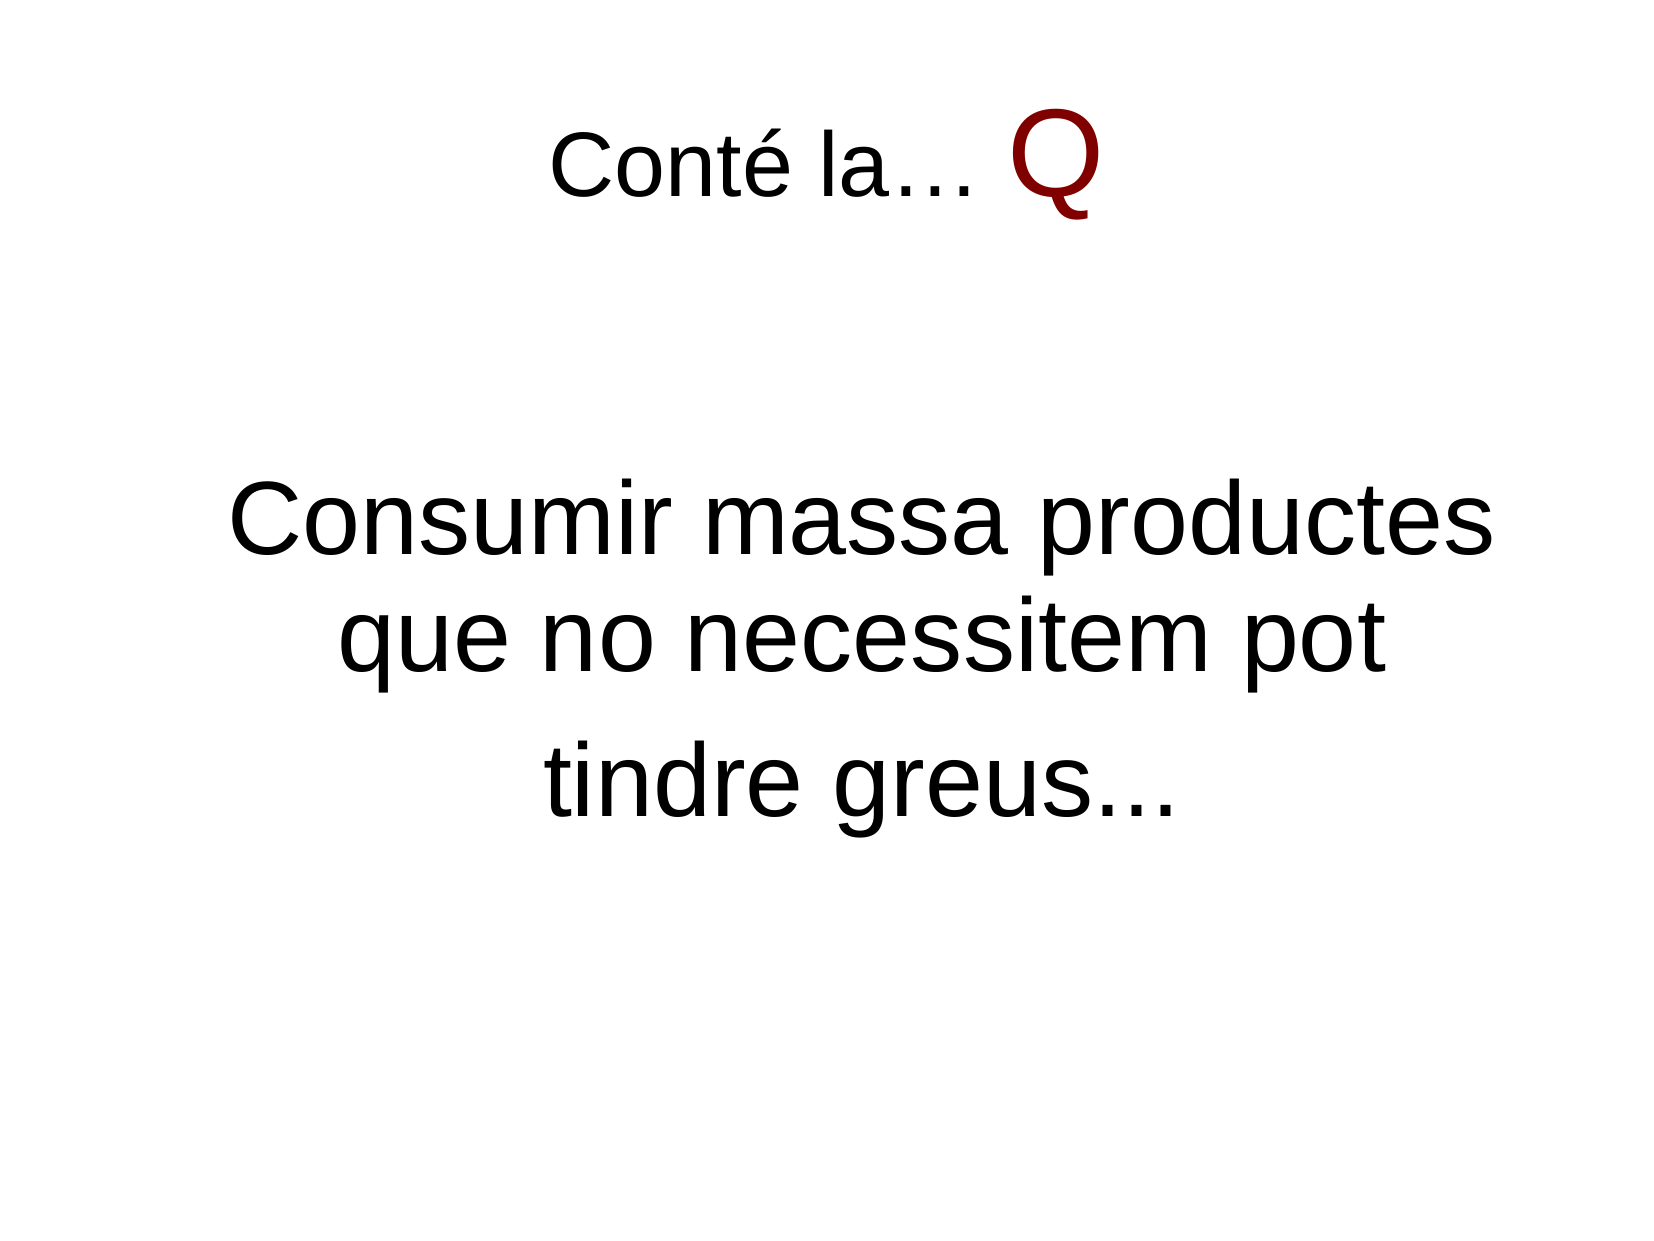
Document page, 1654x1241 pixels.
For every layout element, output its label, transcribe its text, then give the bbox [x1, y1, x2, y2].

list Consumir massa productes que no necessitem pot tindre greus... [82, 290, 1571, 1010]
title Conté la… Q [82, 49, 1571, 257]
